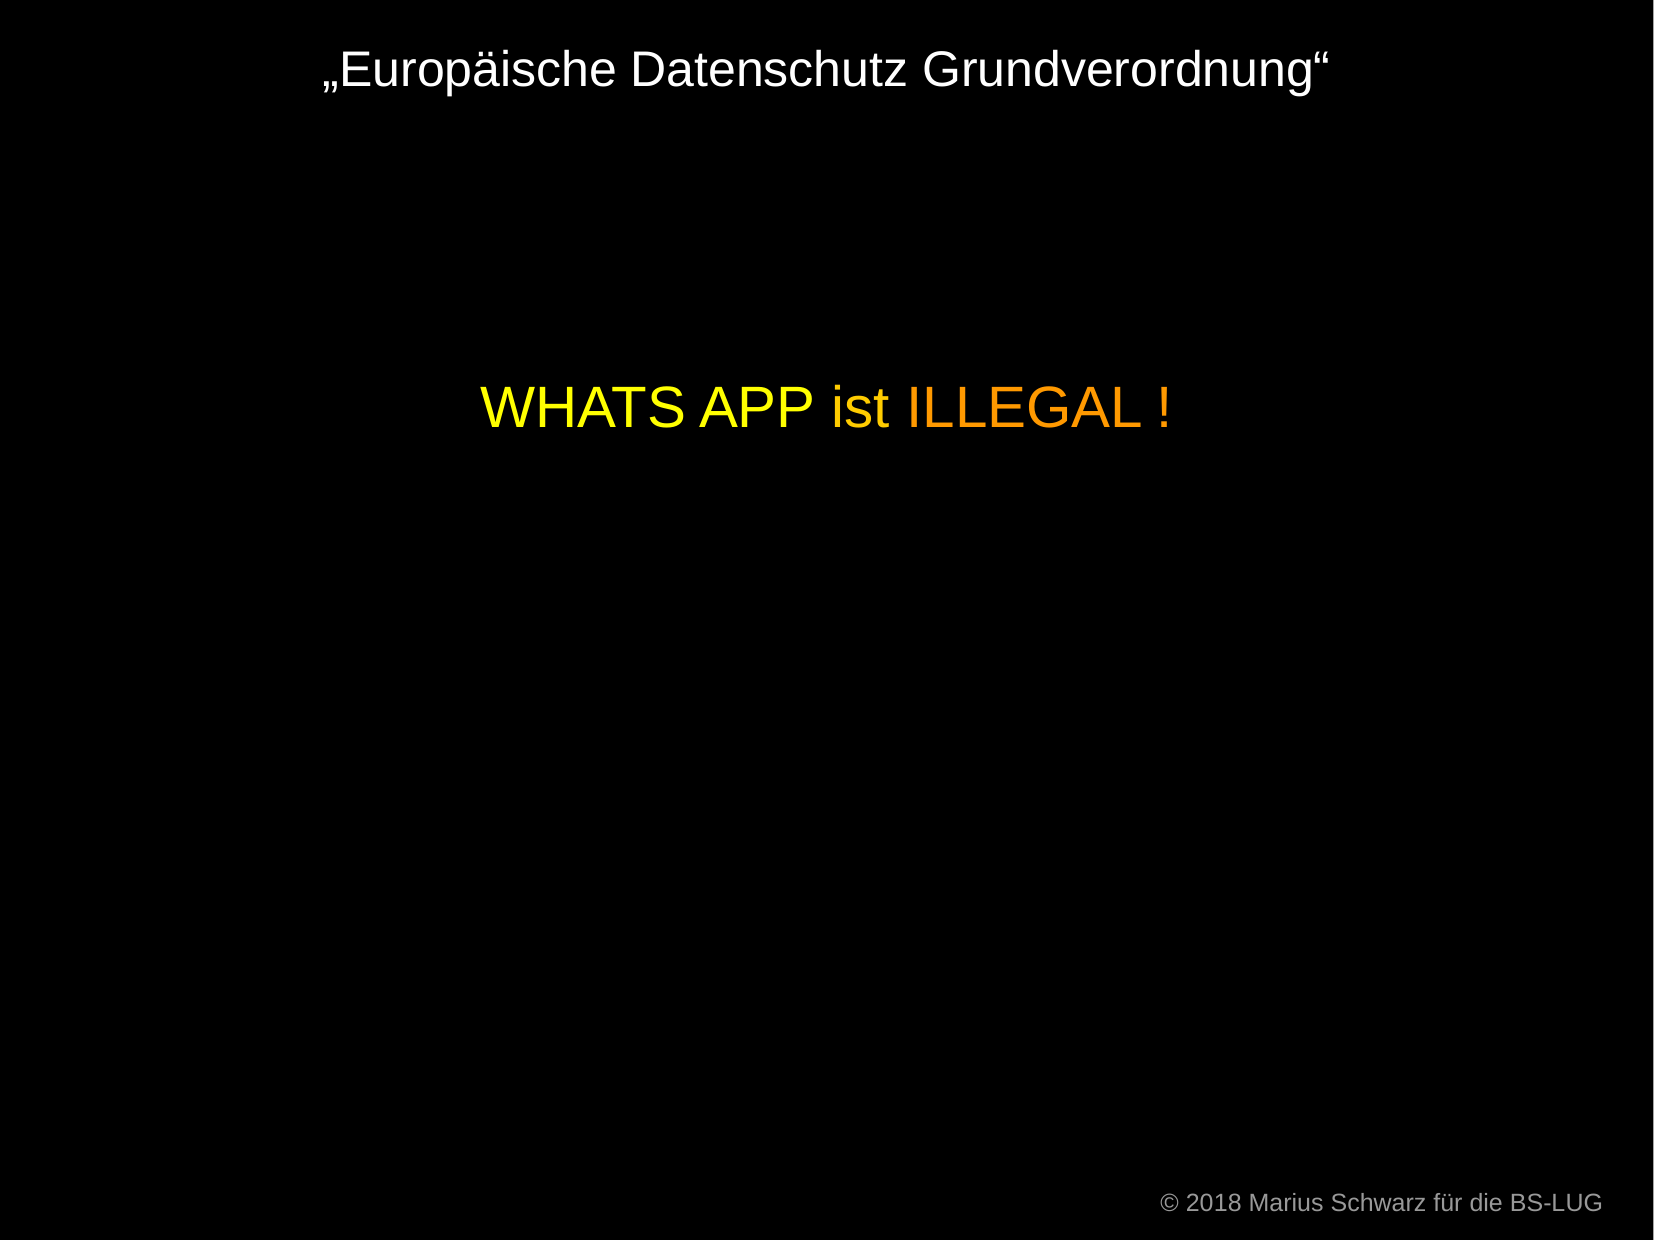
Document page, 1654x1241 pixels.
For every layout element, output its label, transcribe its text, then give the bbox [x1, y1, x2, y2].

text_box © 2018 Marius Schwarz für die BS-LUG [1145, 1181, 1630, 1224]
text_box WHATS APP ist ILLEGAL ! [82, 290, 1571, 1109]
title „Europäische Datenschutz Grundverordnung“ [82, 41, 1571, 209]
